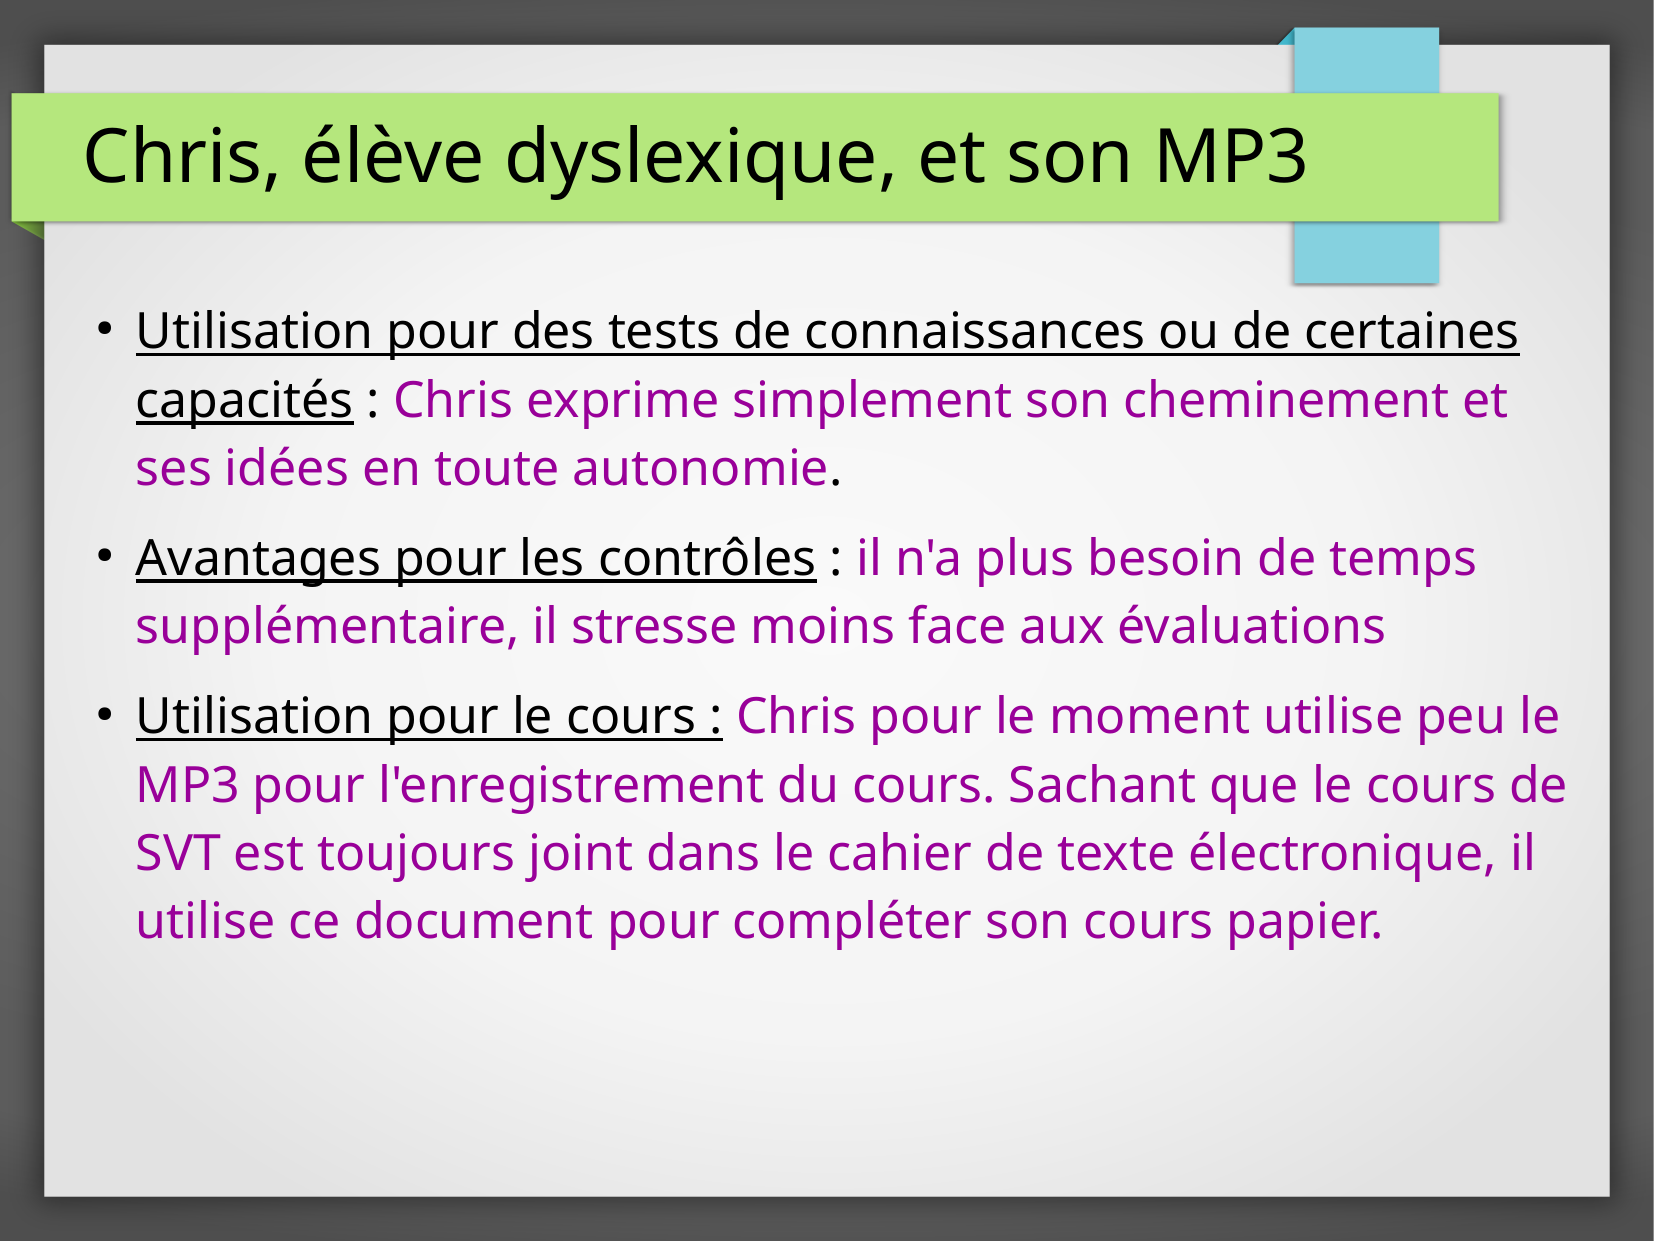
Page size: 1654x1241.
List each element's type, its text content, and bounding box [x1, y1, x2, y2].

title Chris, élève dyslexique, et son MP3 [82, 69, 1512, 238]
picture [0, 0, 1654, 1241]
list Utilisation pour des tests de connaissances ou de certaines capacités : Chris exprime simplement son cheminement et ses idées en toute autonomie. Avantages pour les contrôles : il n'a plus besoin de temps supplémentaire, il stresse moins face aux évaluations Utilisation pour le cours : Chris pour le moment utilise peu le MP3 pour l'enregistrement du cours. Sachant que le cours de SVT est toujours joint dans le cahier de texte électronique, il utilise ce document pour compléter son cours papier. [82, 295, 1571, 1015]
